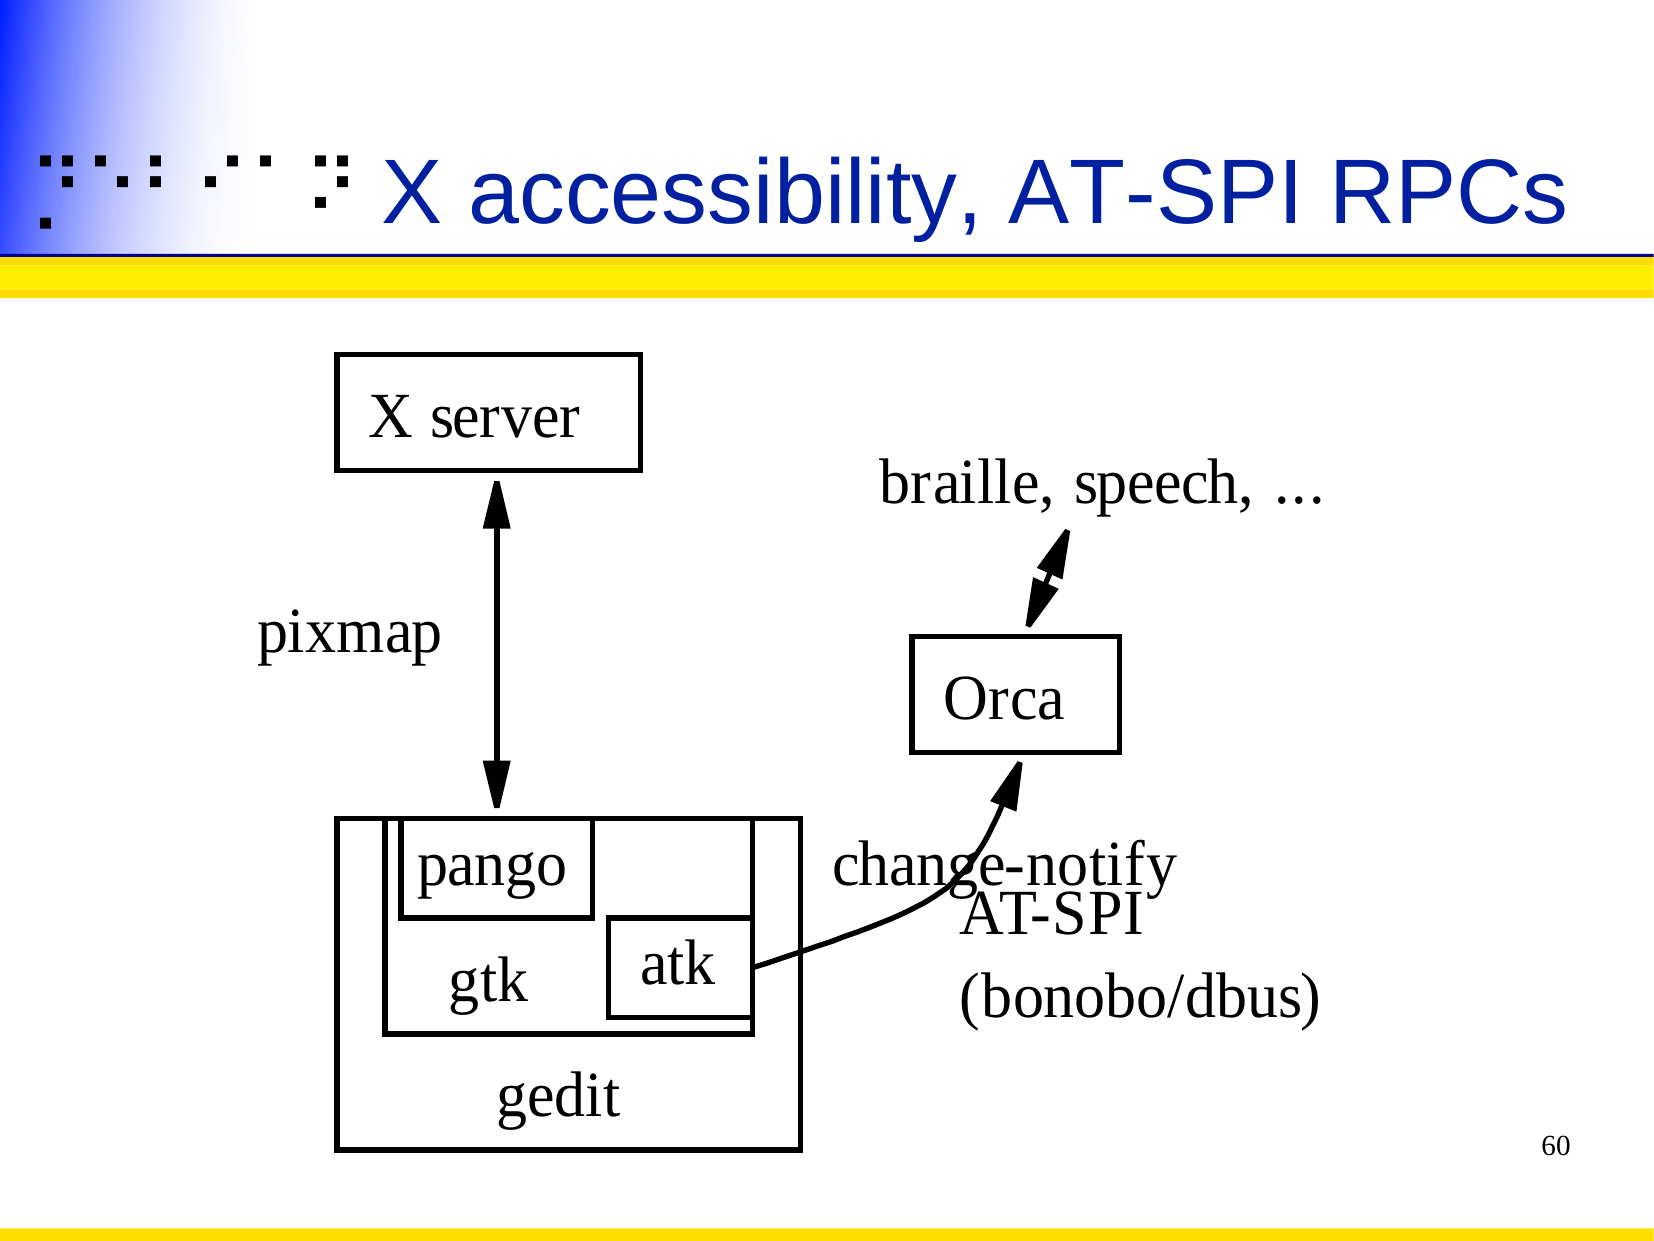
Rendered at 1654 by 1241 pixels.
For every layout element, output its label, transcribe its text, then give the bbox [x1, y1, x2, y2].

picture [234, 332, 1419, 1173]
title X accessibility, AT-SPI RPCs [372, 126, 1571, 257]
